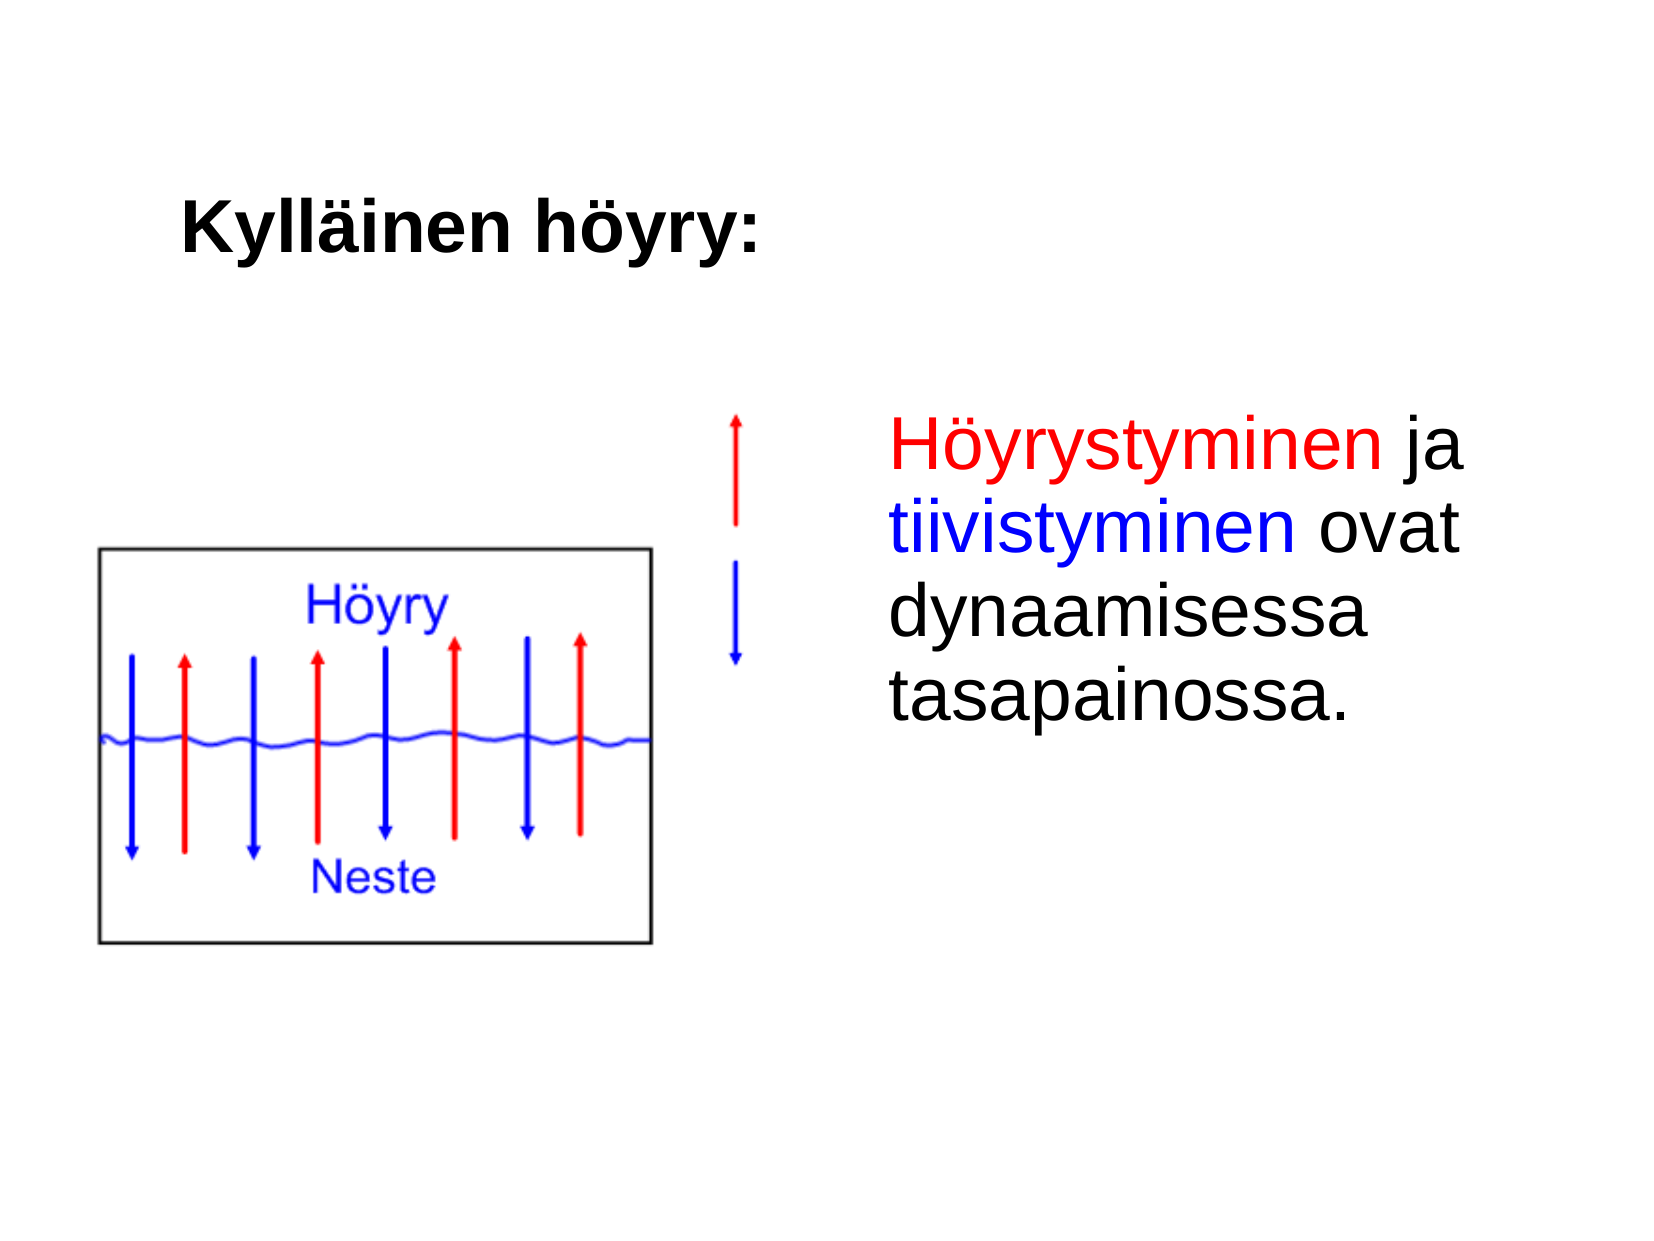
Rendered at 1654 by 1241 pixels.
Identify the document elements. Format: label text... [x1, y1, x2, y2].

text_box Kylläinen höyry: [165, 172, 779, 272]
text_box Höyrystyminen ja tiivistyminen ovat dynaamisessa tasapainossa. [873, 389, 1583, 780]
picture [62, 360, 787, 982]
